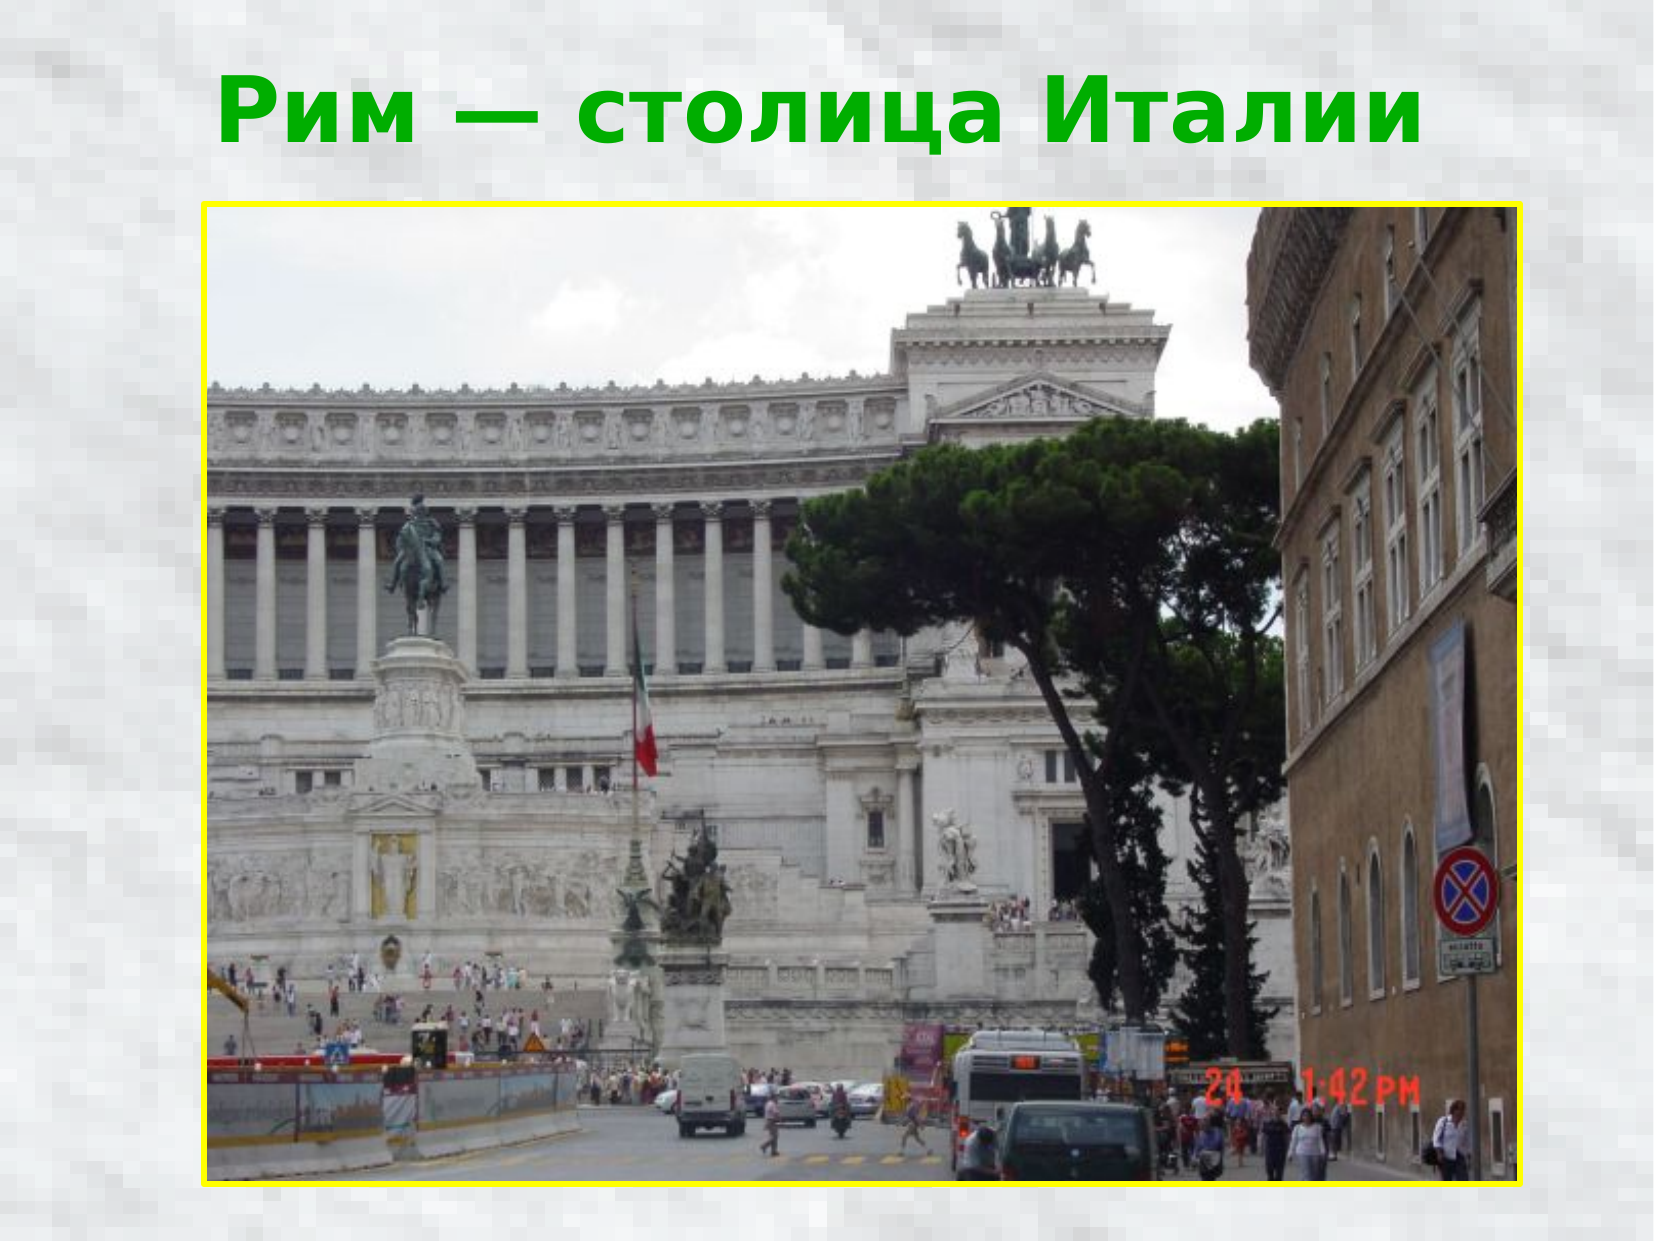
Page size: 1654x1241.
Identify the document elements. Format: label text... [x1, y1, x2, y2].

picture [0, 0, 1654, 1241]
title Рим — столица Италии [76, 14, 1565, 207]
